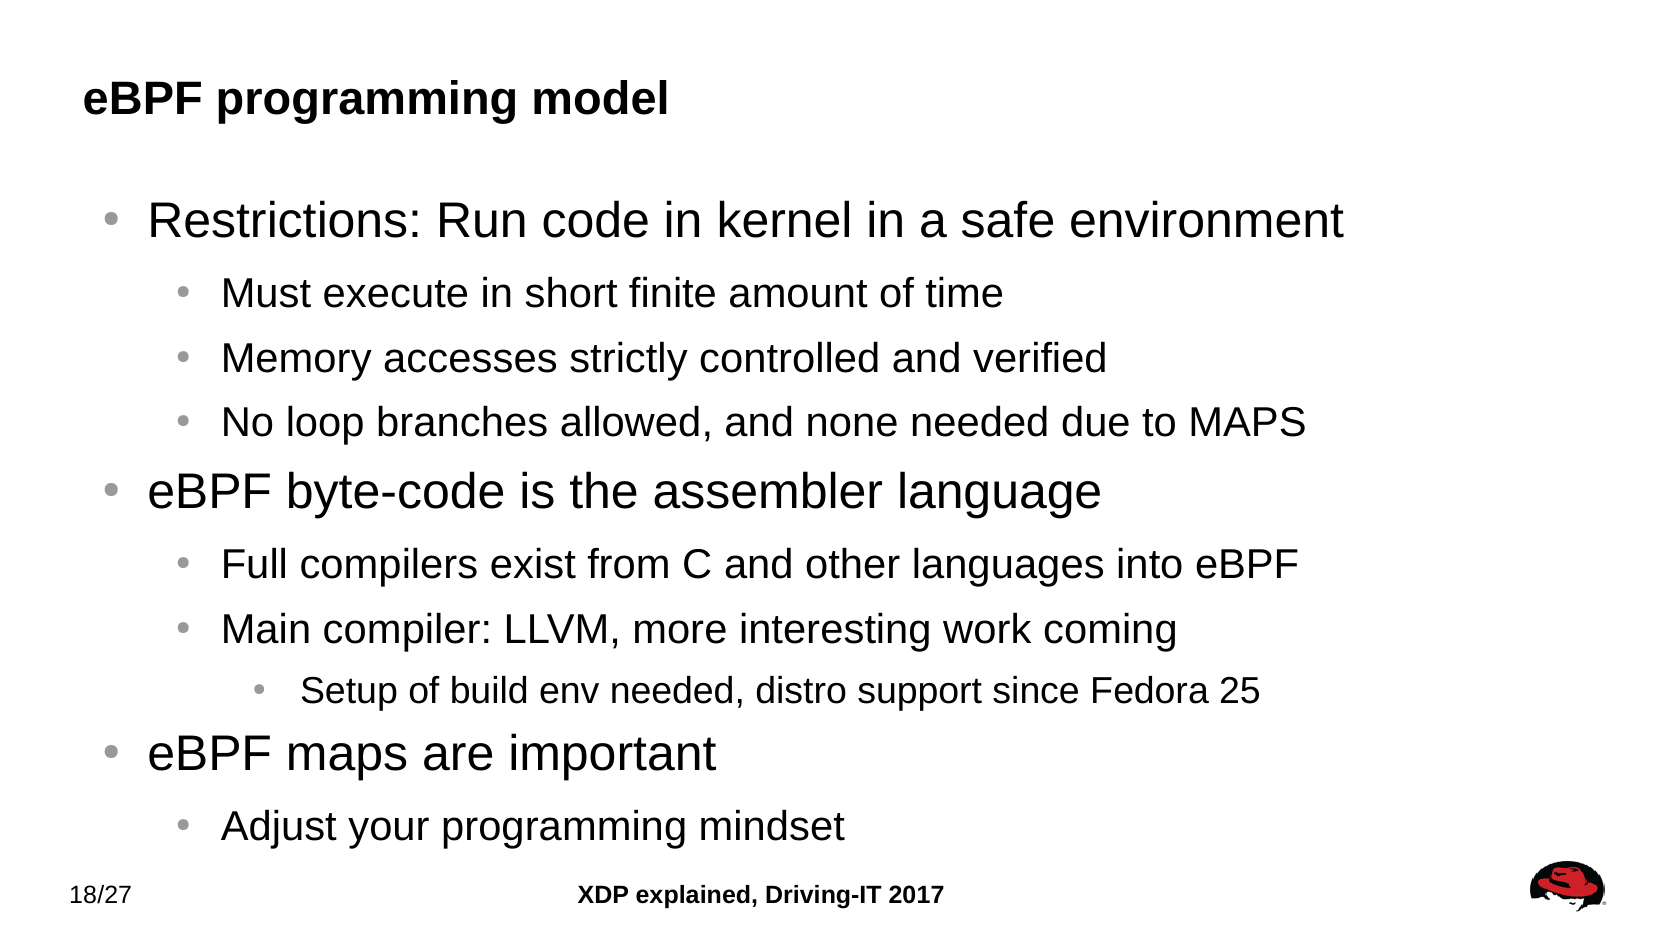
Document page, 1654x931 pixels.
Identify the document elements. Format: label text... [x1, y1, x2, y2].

title eBPF programming model [82, 28, 1571, 169]
picture [1529, 859, 1613, 918]
text_box [86, 183, 1576, 779]
list Restrictions: Run code in kernel in a safe environment Must execute in short finite amount of time Memory accesses strictly controlled and verified No loop branches allowed, and none needed due to MAPS eBPF byte-code is the assembler language Full compilers exist from C and other languages into eBPF Main compiler: LLVM, more interesting work coming Setup of build env needed, distro support since Fedora 25 eBPF maps are important Adjust your programming mindset [87, 779, 1576, 850]
